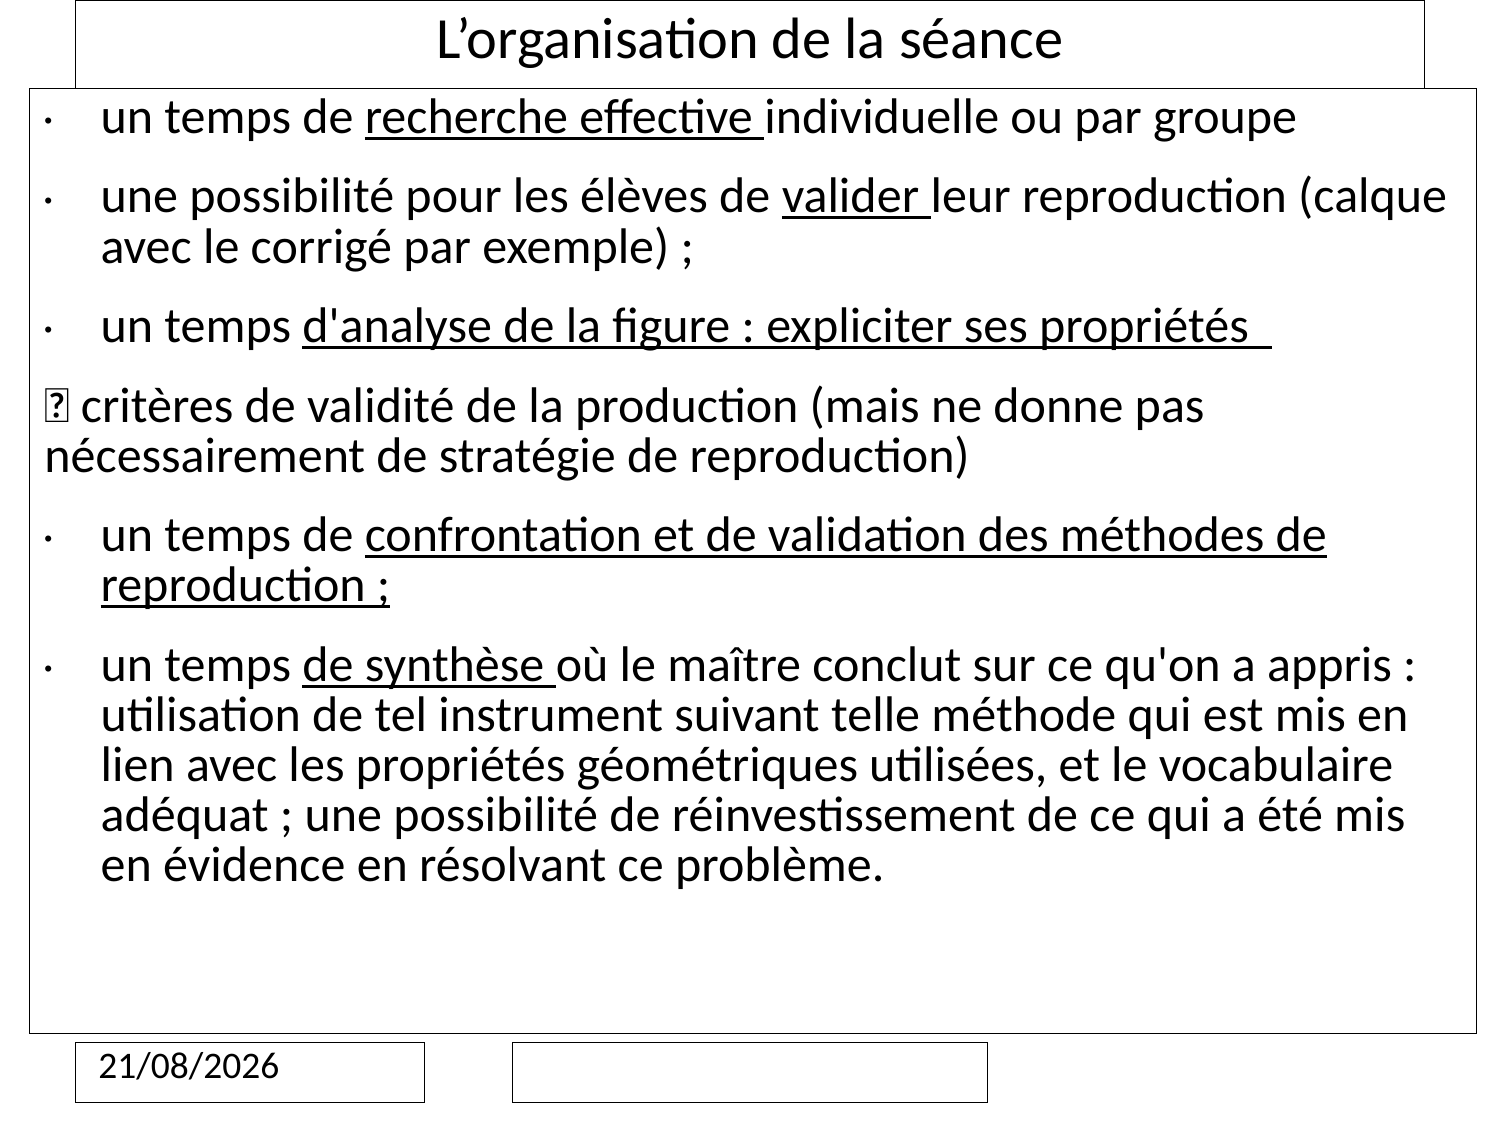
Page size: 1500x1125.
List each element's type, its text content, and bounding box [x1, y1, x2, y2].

list un temps de recherche effective individuelle ou par groupe une possibilité pour les élèves de valider leur reproduction (calque avec le corrigé par exemple) ; un temps d'analyse de la figure : expliciter ses propriétés  critères de validité de la production (mais ne donne pas nécessairement de stratégie de reproduction) un temps de confrontation et de validation des méthodes de reproduction ; un temps de synthèse où le maître conclut sur ce qu'on a appris : utilisation de tel instrument suivant telle méthode qui est mis en lien avec les propriétés géométriques utilisées, et le vocabulaire adéquat ; une possibilité de réinvestissement de ce qui a été mis en évidence en résolvant ce problème. [29, 88, 1477, 1034]
title L’organisation de la séance [75, 0, 1425, 88]
